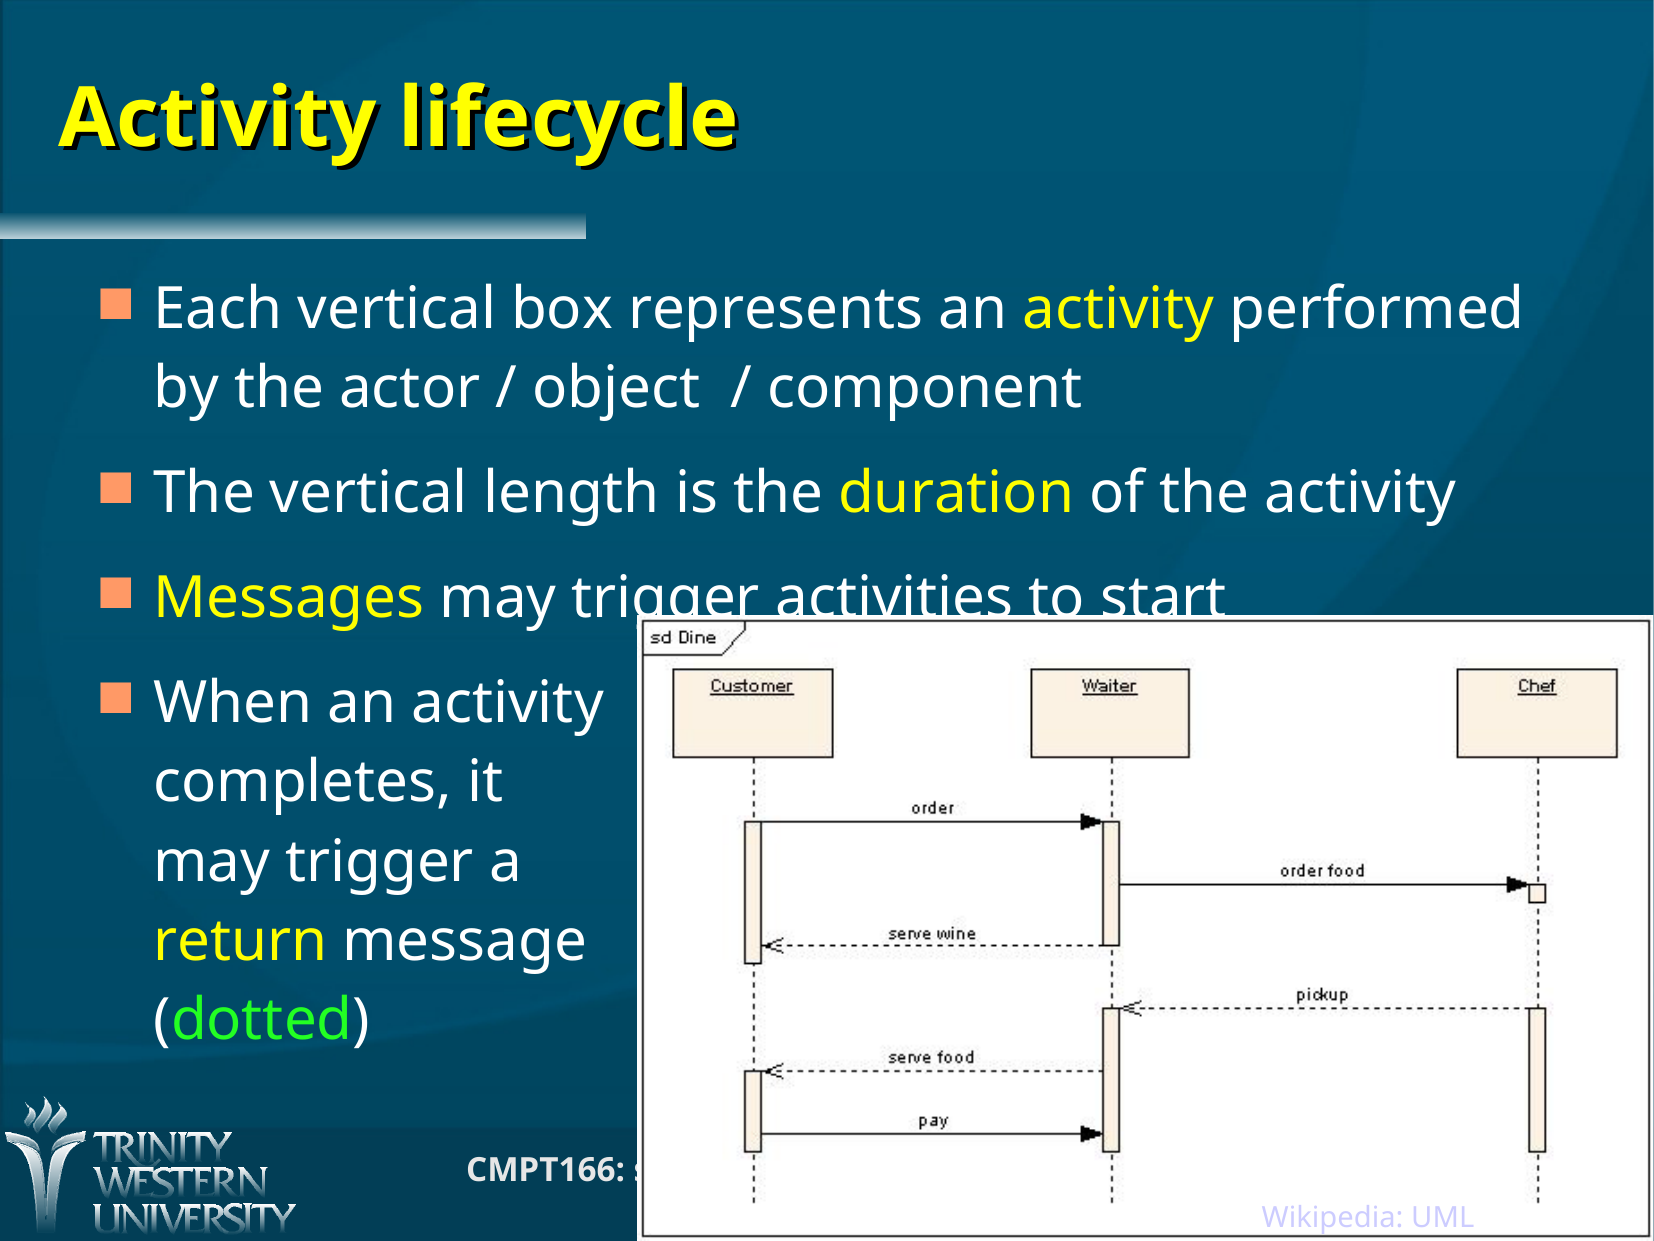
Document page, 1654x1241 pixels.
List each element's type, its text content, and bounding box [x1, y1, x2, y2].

title Activity lifecycle [59, 27, 1548, 201]
picture [38, 1227, 54, 1232]
text_box Wikipedia: UML [1246, 1191, 1501, 1241]
list Each vertical box represents an activity performed by the actor / object / component The vertical length is the duration of the activity Messages may trigger activities to start When an activity completes, it may trigger a return message (dotted) [82, 266, 1571, 1094]
picture [637, 615, 1654, 1241]
